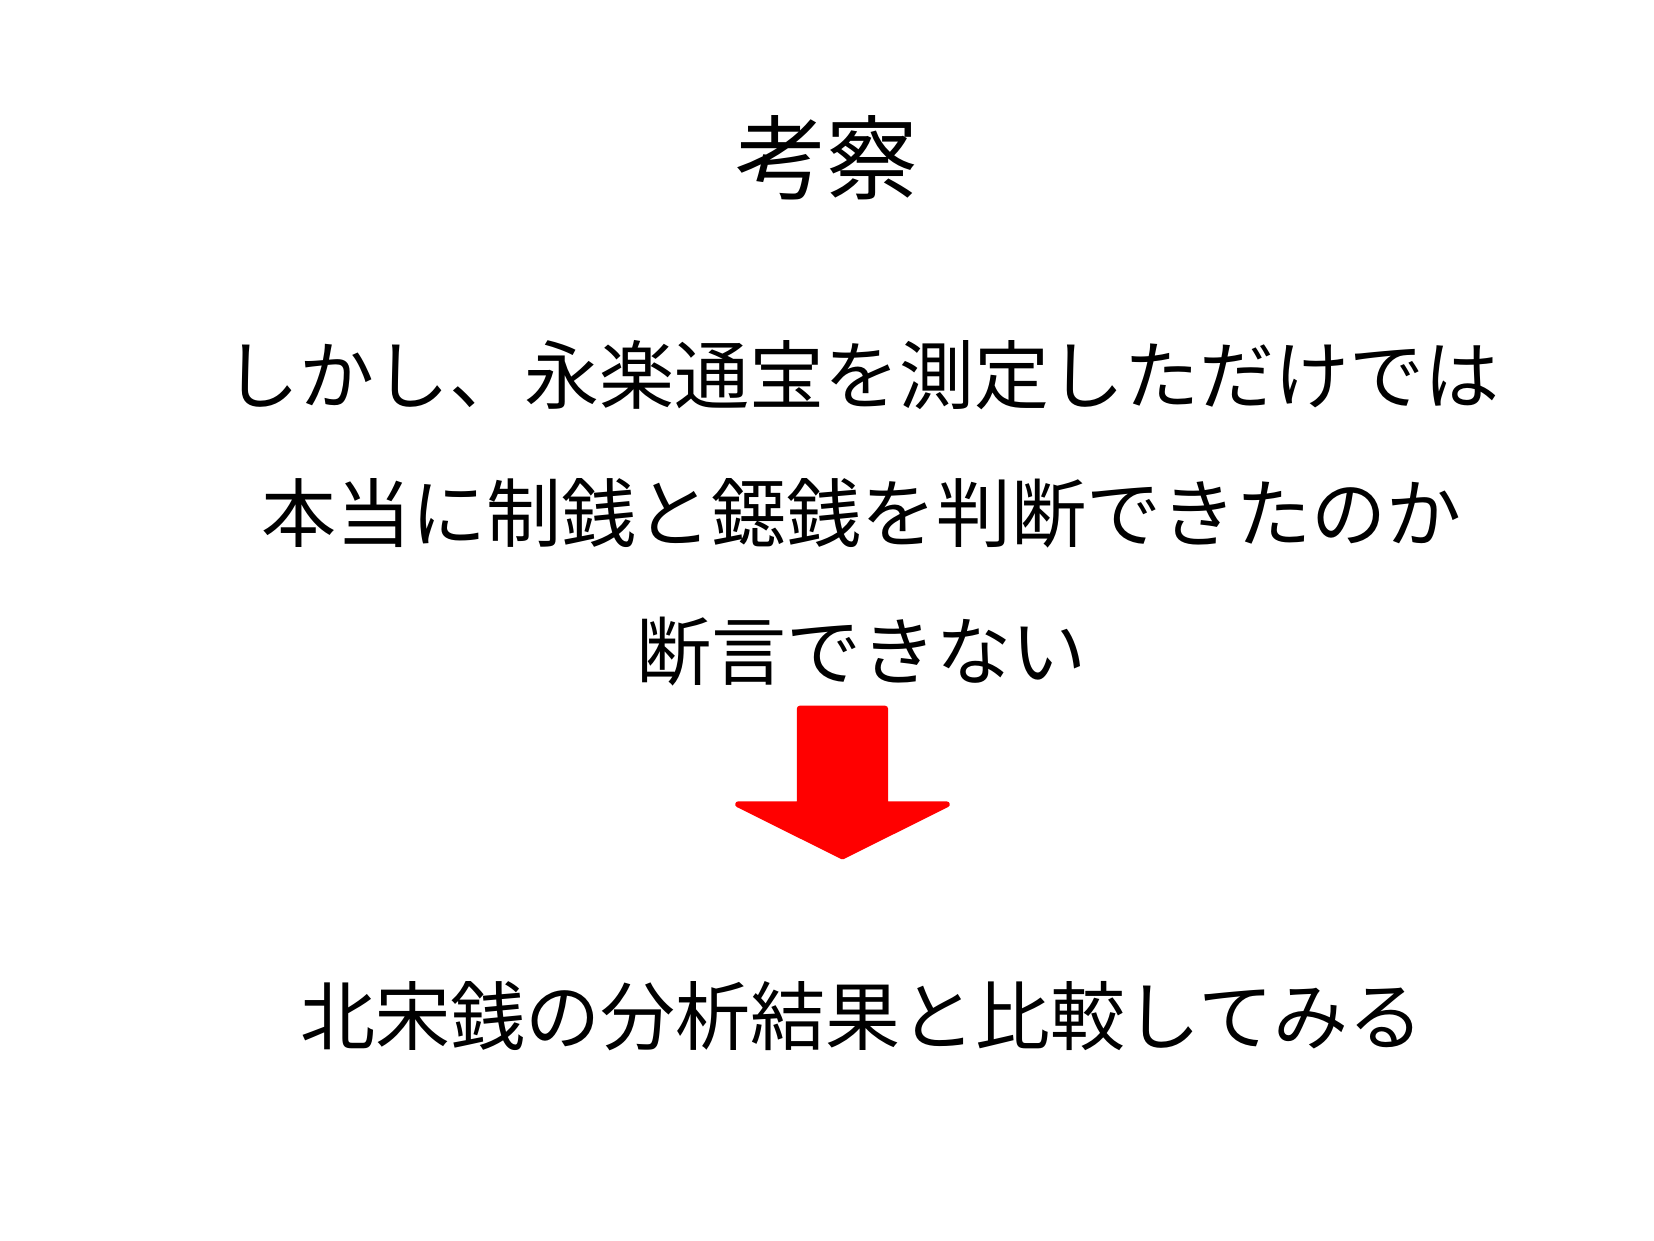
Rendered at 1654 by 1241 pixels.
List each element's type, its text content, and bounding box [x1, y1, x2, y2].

title 考察 [82, 49, 1571, 202]
list しかし、永楽通宝を測定しただけでは 本当に制銭と鐚銭を判断できたのか 断言できない 北宋銭の分析結果と比較してみる [82, 202, 1571, 1218]
text_box [738, 708, 947, 857]
